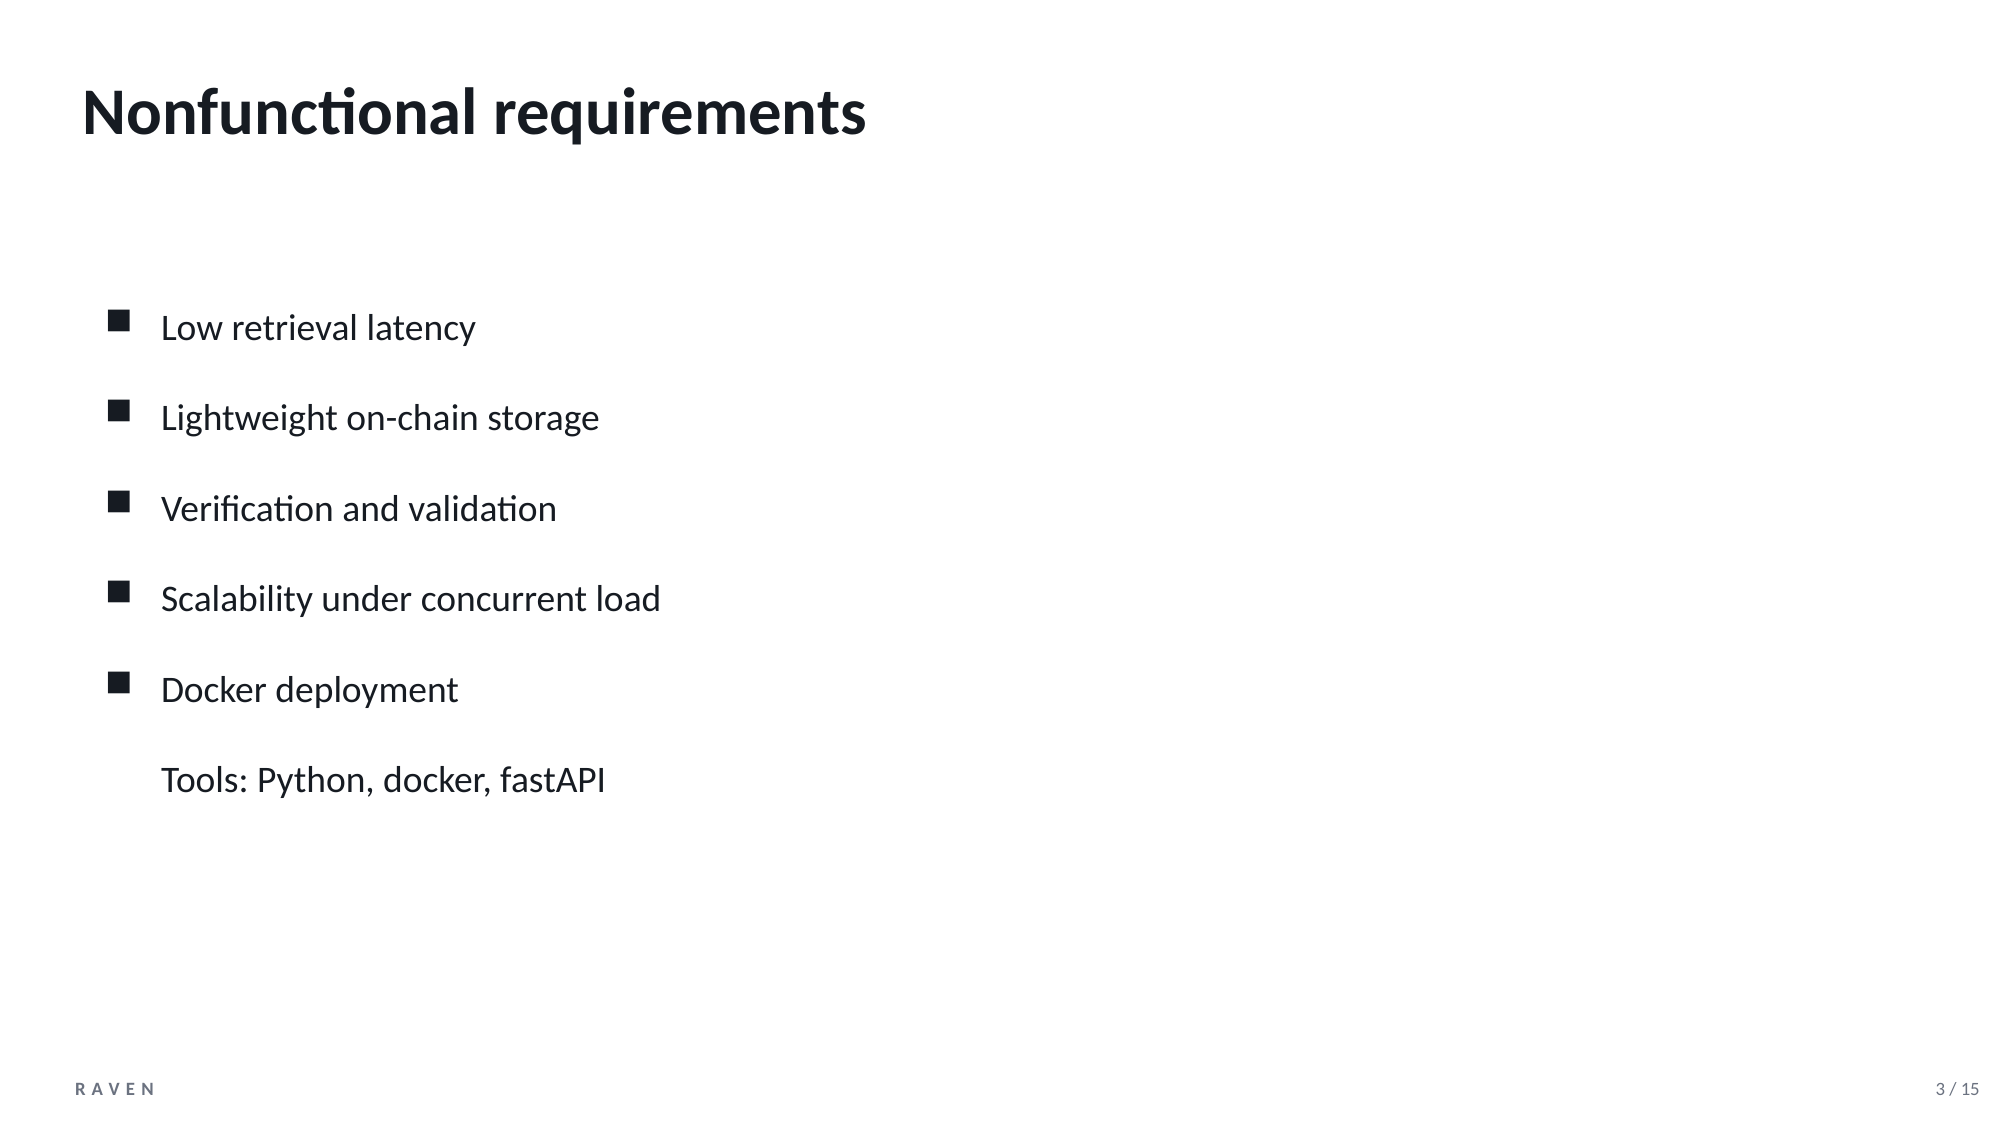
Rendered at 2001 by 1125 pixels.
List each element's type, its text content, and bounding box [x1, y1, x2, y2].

text_box 3 / 15 [1844, 1064, 1980, 1110]
text_box RAVEN [74, 1064, 375, 1110]
text_box Nonfunctional requirements [82, 67, 1913, 173]
text_box Low retrieval latency Lightweight on-chain storage Verification and validation Scalability under concurrent load Docker deployment Tools: Python, docker, fastAPI [90, 224, 1538, 743]
